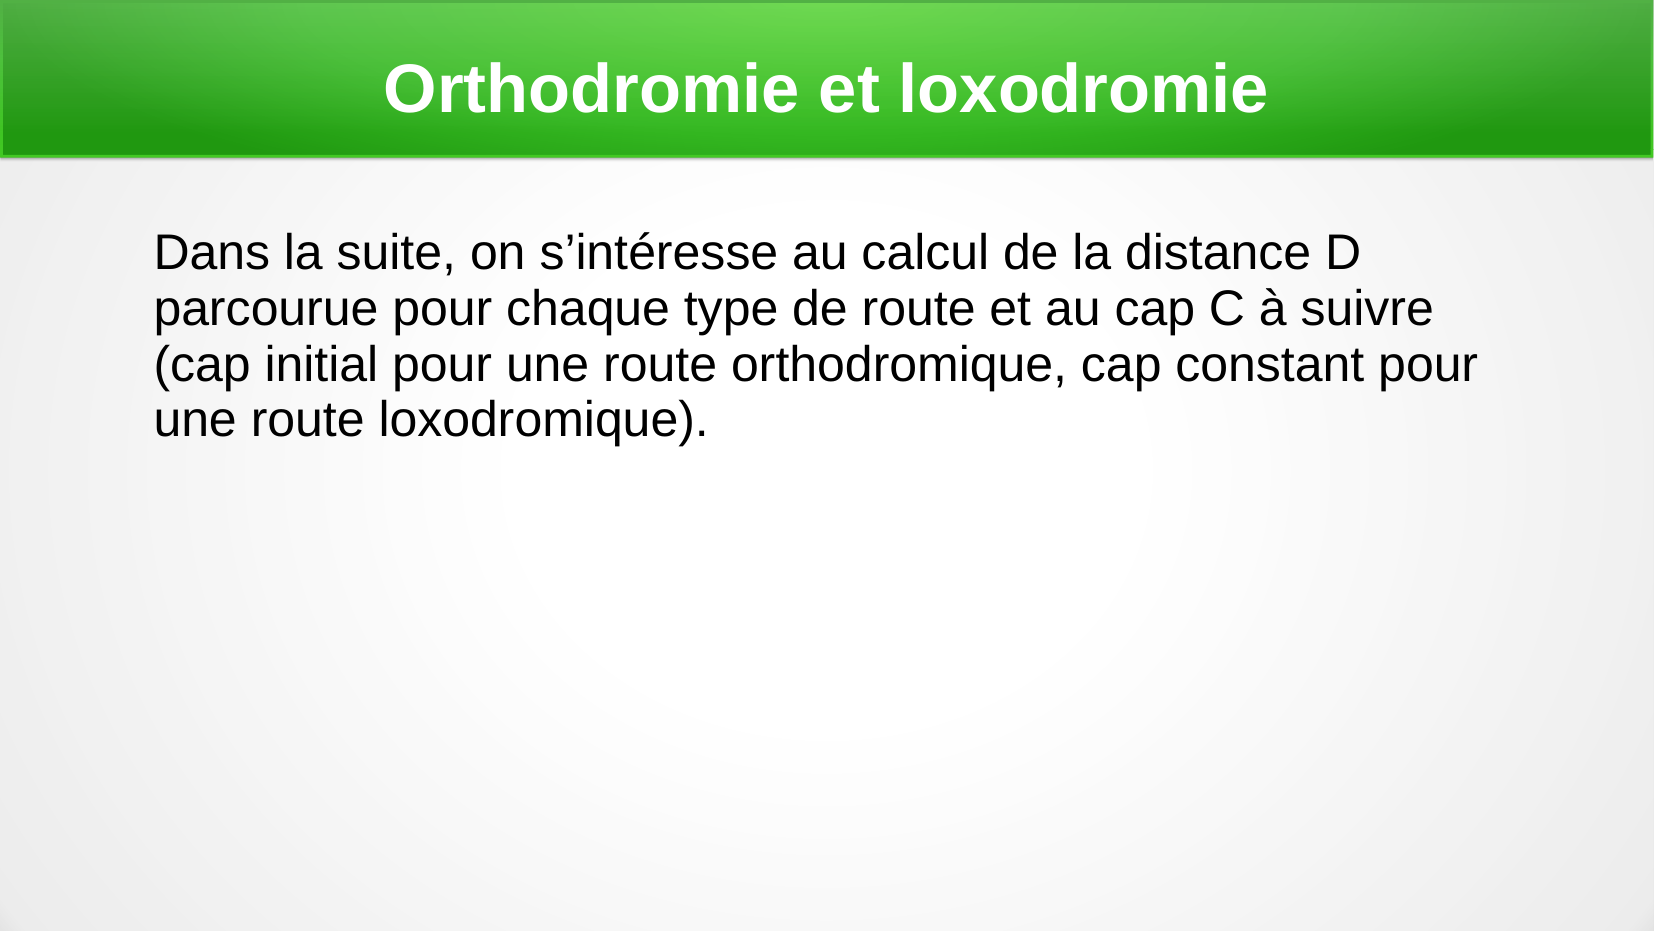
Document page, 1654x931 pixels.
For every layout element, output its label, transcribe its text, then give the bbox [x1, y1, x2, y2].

title Orthodromie et loxodromie [82, 35, 1571, 142]
list Dans la suite, on s’intéresse au calcul de la distance D parcourue pour chaque type de route et au cap C à suivre (cap initial pour une route orthodromique, cap constant pour une route loxodromique). [82, 224, 1571, 764]
